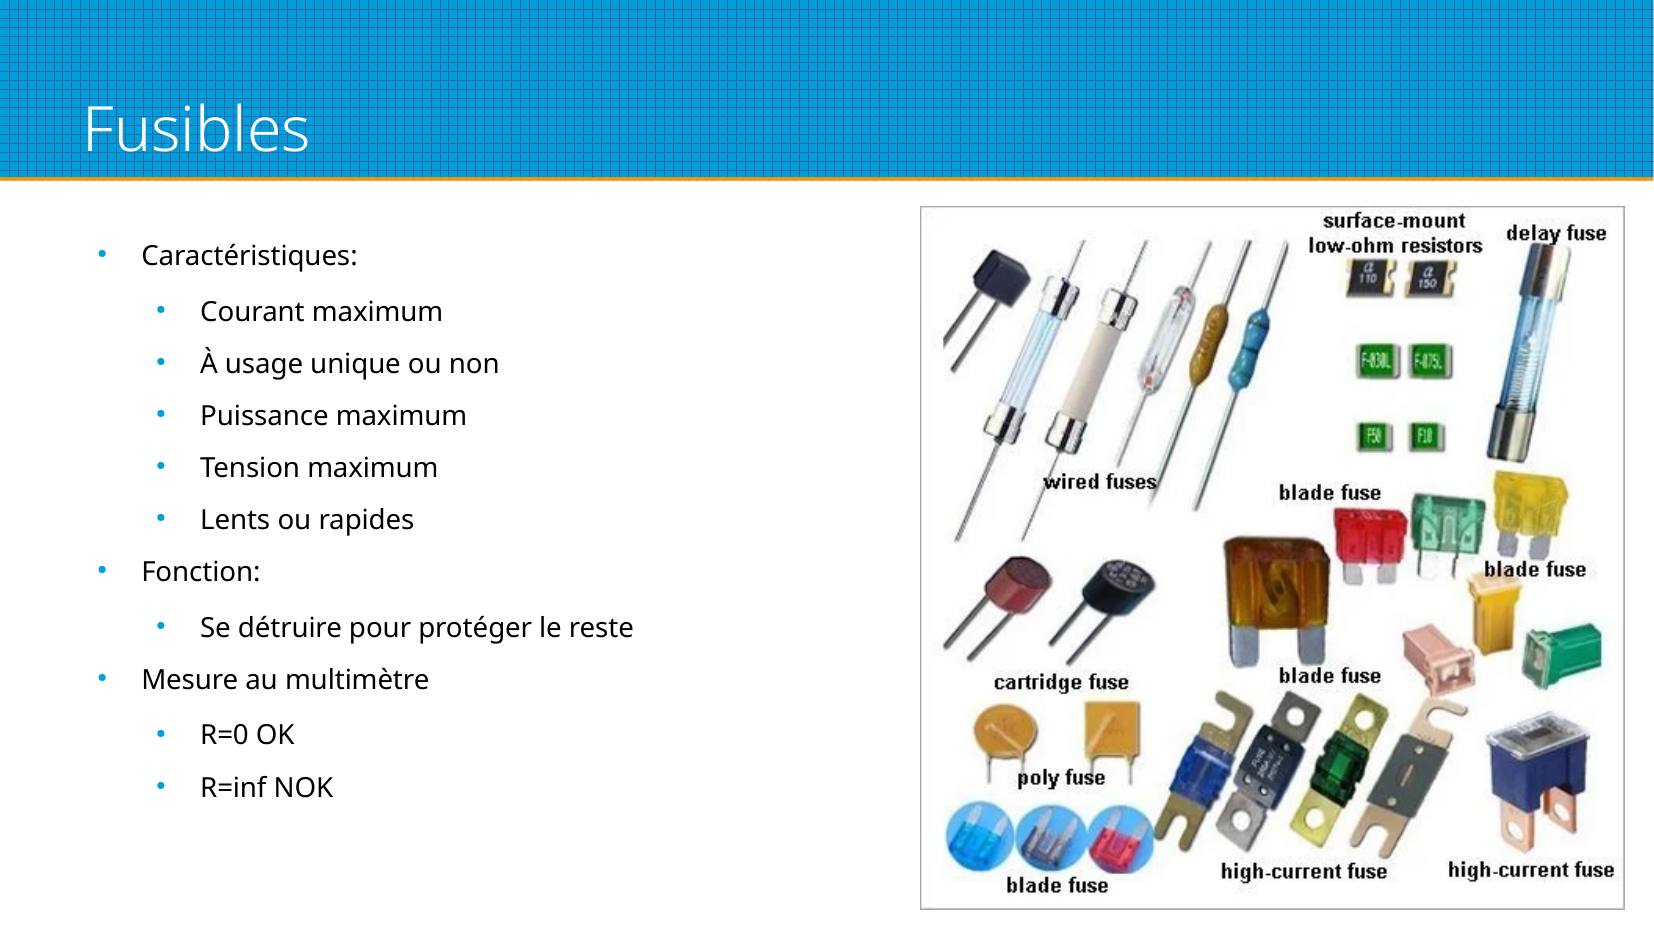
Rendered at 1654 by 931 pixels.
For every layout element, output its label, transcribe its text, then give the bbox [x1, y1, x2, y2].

list Caractéristiques: Courant maximum À usage unique ou non Puissance maximum Tension maximum Lents ou rapides Fonction: Se détruire pour protéger le reste Mesure au multimètre R=0 OK R=inf NOK [82, 236, 886, 811]
title Fusibles [82, 14, 1571, 171]
picture [920, 206, 1625, 910]
